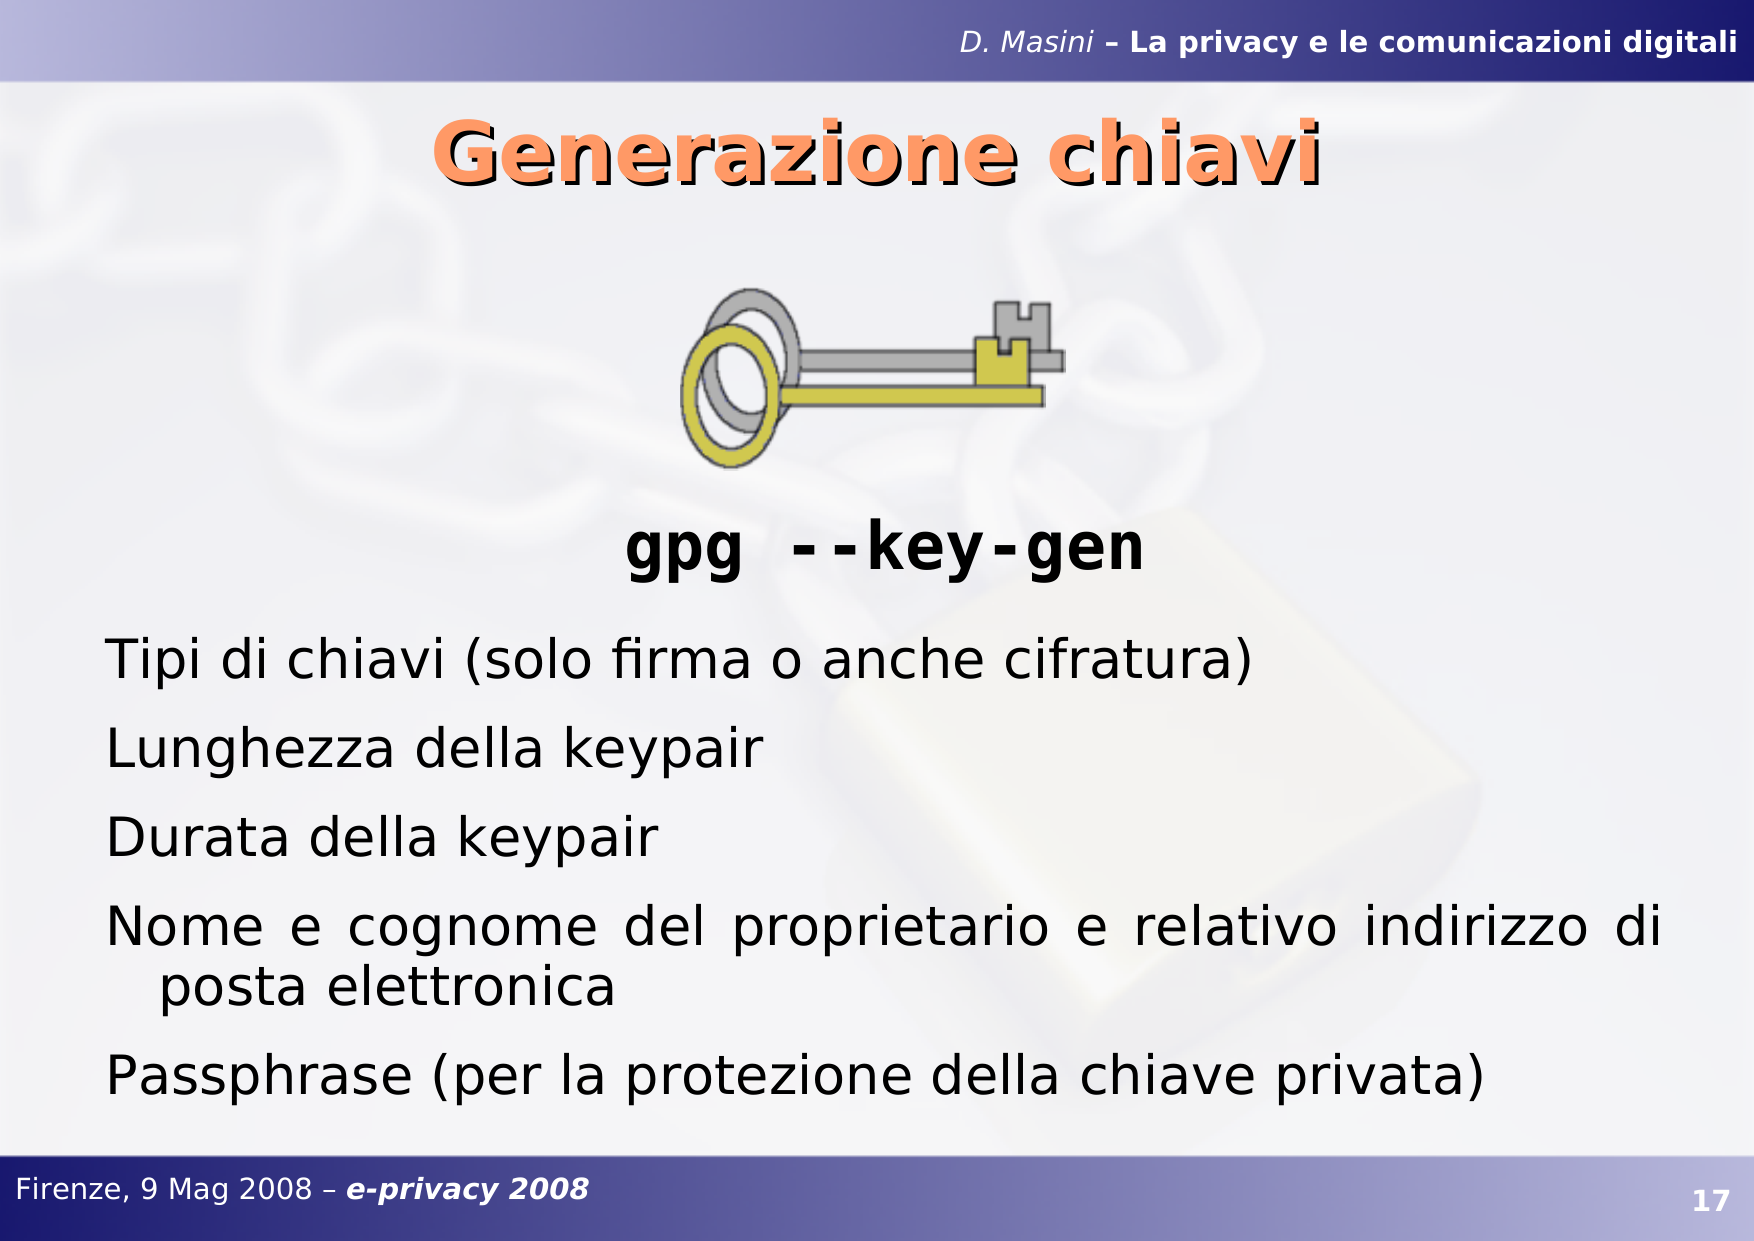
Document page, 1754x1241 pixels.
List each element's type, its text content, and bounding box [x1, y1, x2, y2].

picture [0, 0, 1754, 1241]
title Generazione chiavi [87, 49, 1667, 257]
subtitle gpg --key-gen Tipi di chiavi (solo firma o anche cifratura) Lunghezza della keypair Durata della keypair Nome e cognome del proprietario e relativo indirizzo di posta elettronica Passphrase (per la protezione della chiave privata) [87, 483, 1667, 1133]
